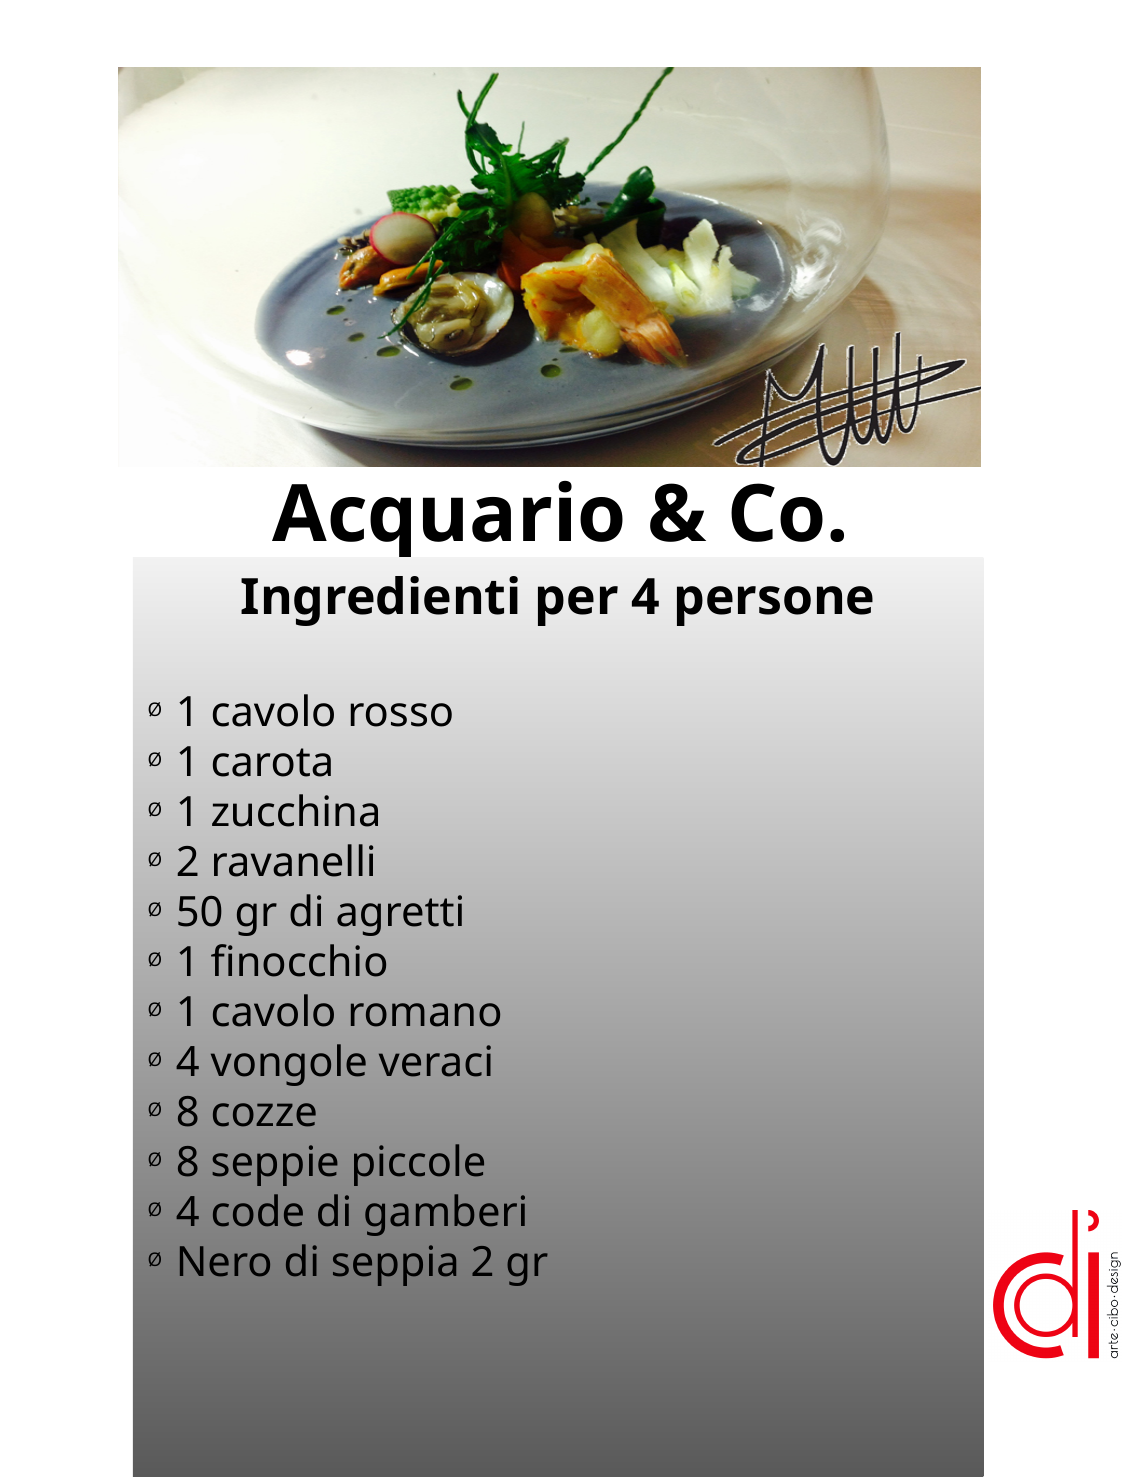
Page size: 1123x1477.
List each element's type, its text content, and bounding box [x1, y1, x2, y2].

picture [118, 67, 981, 467]
picture [988, 1210, 1123, 1362]
subtitle Ingredienti per 4 persone 1 cavolo rosso 1 carota 1 zucchina 2 ravanelli 50 gr di agretti 1 finocchio 1 cavolo romano 4 vongole veraci 8 cozze 8 seppie piccole 4 code di gamberi Nero di seppia 2 gr [132, 557, 984, 1477]
title Acquario & Co. [135, 454, 987, 628]
